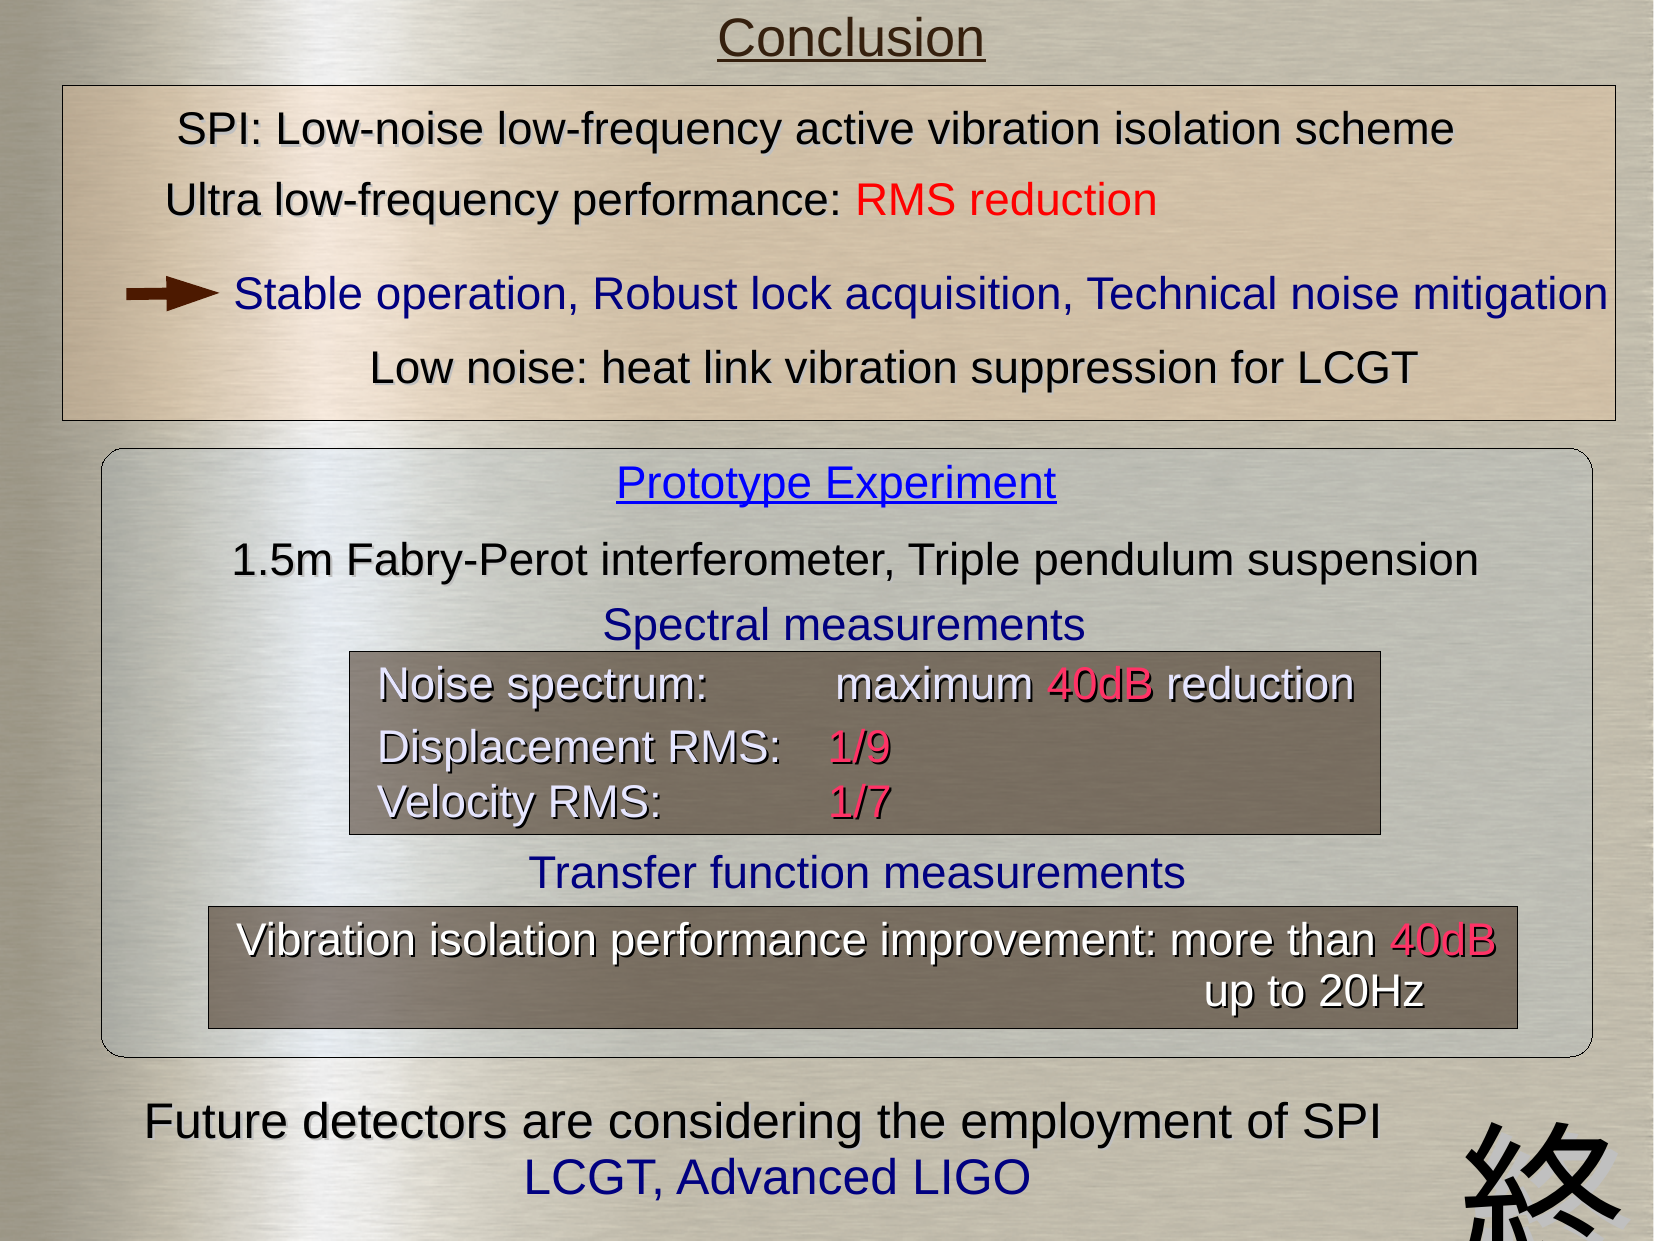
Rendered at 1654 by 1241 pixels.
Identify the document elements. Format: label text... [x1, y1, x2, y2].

text_box SPI: Low-noise low-frequency active vibration isolation scheme [161, 96, 1447, 163]
text_box Prototype Experiment [601, 449, 1065, 516]
text_box Vibration isolation performance improvement: more than 40dB up to 20Hz [208, 906, 1518, 1029]
text_box 終 [1444, 1061, 1642, 1241]
picture [0, 0, 1654, 1241]
text_box Conclusion [702, 0, 996, 76]
text_box Future detectors are considering the employment of SPI LCGT, Advanced LIGO [129, 1085, 1400, 1213]
text_box Low noise: heat link vibration suppression for LCGT [354, 334, 1415, 401]
text_box Ultra low-frequency performance: RMS reduction [149, 166, 1167, 233]
text_box Stable operation, Robust lock acquisition, Technical noise mitigation [218, 260, 1597, 327]
text_box 1.5m Fabry-Perot interferometer, Triple pendulum suspension [216, 526, 1474, 593]
text_box Noise spectrum: maximum 40dB reduction Displacement RMS: 1/9 Velocity RMS: 1/7 [349, 651, 1381, 820]
text_box Spectral measurements [587, 591, 1093, 658]
text_box Transfer function measurements [513, 839, 1191, 906]
text_box [62, 85, 1616, 421]
text_box [101, 448, 1593, 1058]
